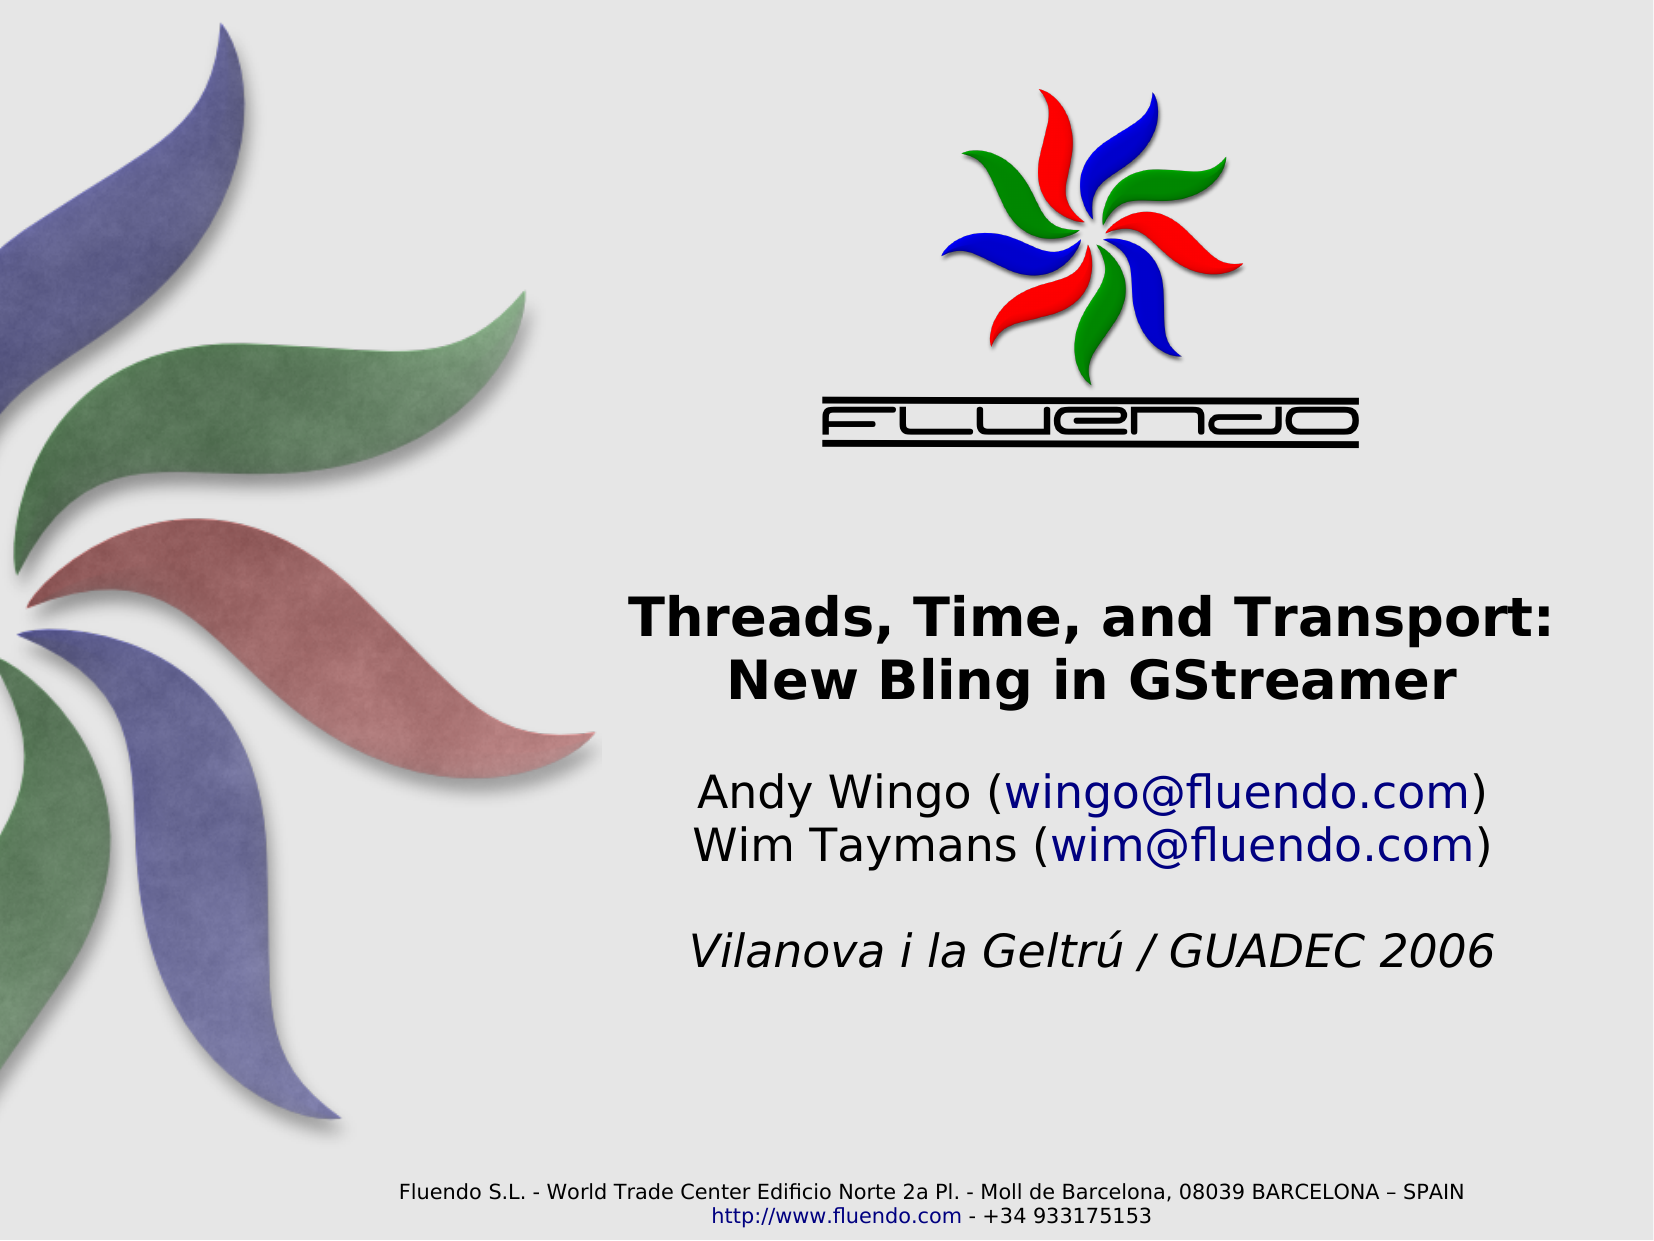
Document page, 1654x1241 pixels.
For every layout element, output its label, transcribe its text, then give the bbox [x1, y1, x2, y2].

picture [597, 1189, 602, 1198]
text_box Threads, Time, and Transport: New Bling in GStreamer Andy Wingo (wingo@fluendo.com) Wim Taymans (wim@fluendo.com) Vilanova i la Geltrú / GUADEC 2006 [590, 531, 1595, 1034]
picture [0, 1, 602, 1241]
picture [785, 84, 1401, 466]
